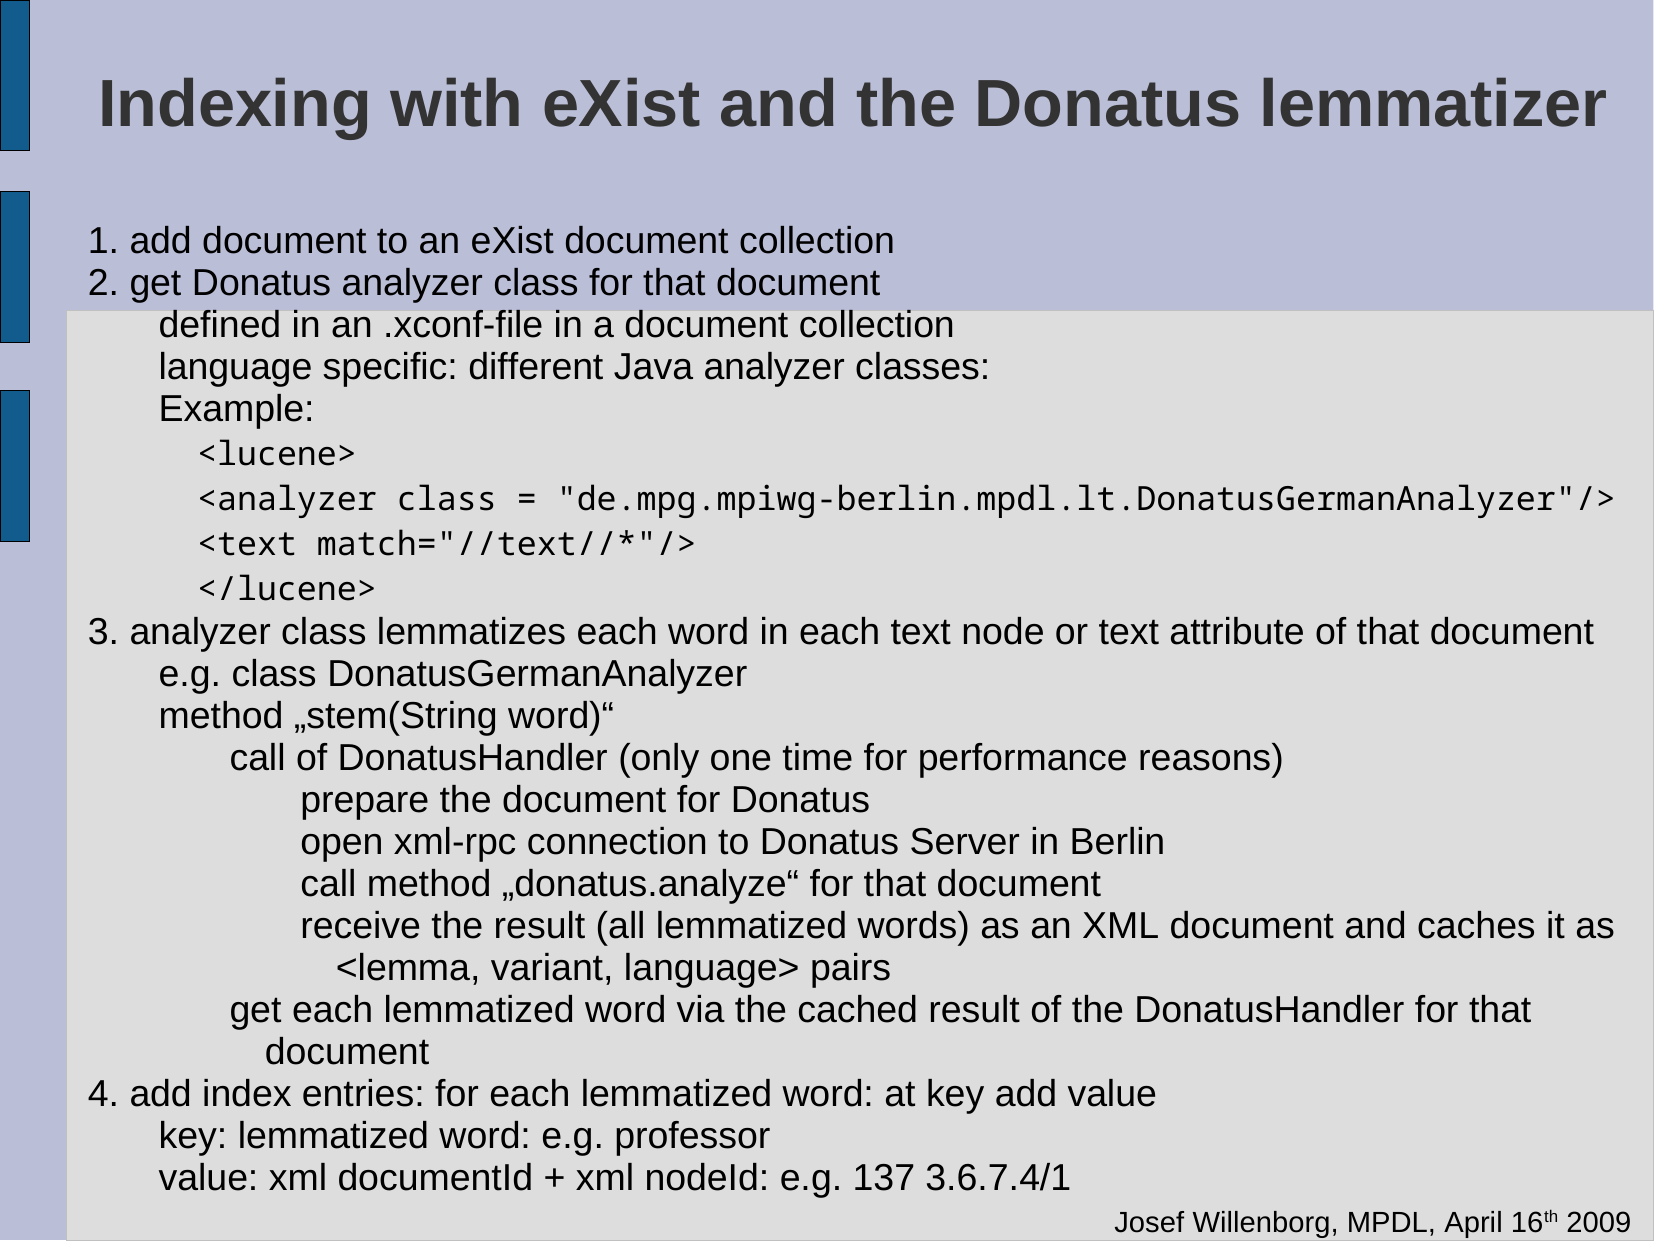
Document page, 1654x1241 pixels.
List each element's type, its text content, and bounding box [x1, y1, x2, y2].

text_box 1. add document to an eXist document collection 2. get Donatus analyzer class for that document defined in an .xconf-file in a document collection language specific: different Java analyzer classes: Example: <lucene> <analyzer class = "de.mpg.mpiwg-berlin.mpdl.lt.DonatusGermanAnalyzer"/> <text match="//text//*"/> </lucene> 3. analyzer class lemmatizes each word in each text node or text attribute of that document e.g. class DonatusGermanAnalyzer method „stem(String word)“ call of DonatusHandler (only one time for performance reasons) prepare the document for Donatus open xml-rpc connection to Donatus Server in Berlin call method „donatus.analyze“ for that document receive the result (all lemmatized words) as an XML document and caches it as <lemma, variant, language> pairs get each lemmatized word via the cached result of the DonatusHandler for that document 4. add index entries: for each lemmatized word: at key add value key: lemmatized word: e.g. professor value: xml documentId + xml nodeId: e.g. 137 3.6.7.4/1 [17, 231, 1654, 1187]
title Indexing with eXist and the Donatus lemmatizer [98, 0, 1610, 208]
